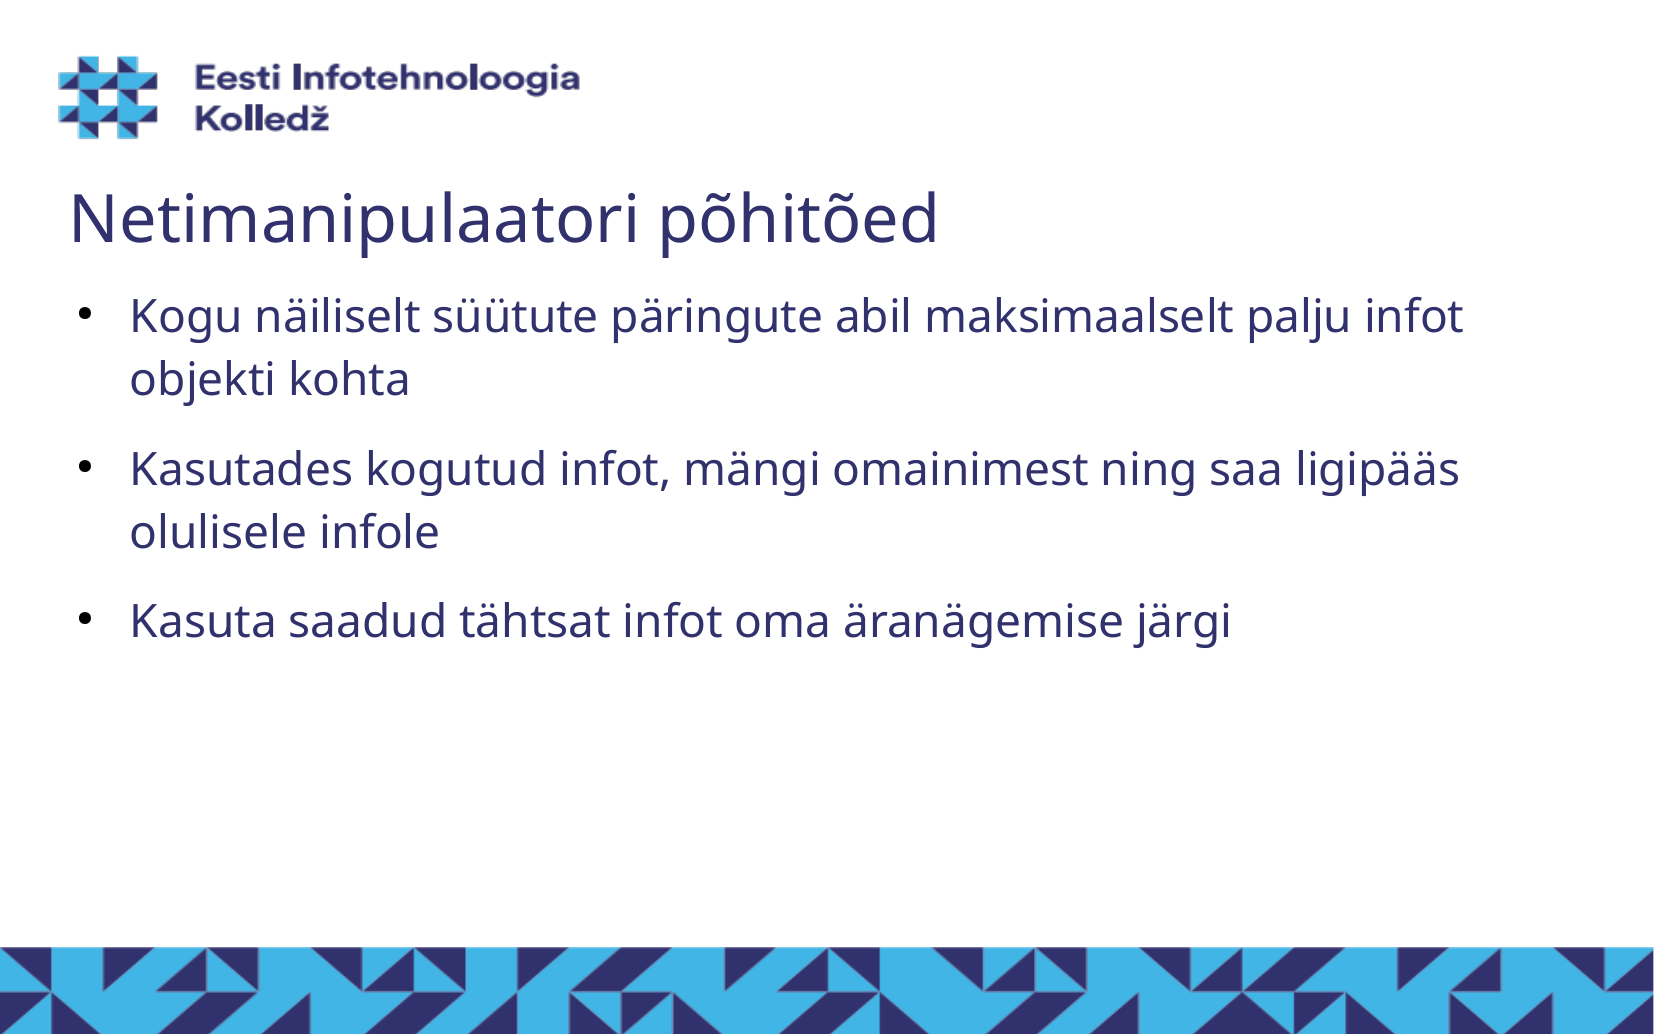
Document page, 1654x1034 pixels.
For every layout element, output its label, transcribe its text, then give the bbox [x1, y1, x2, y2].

title Netimanipulaatori põhitõed [68, 147, 1536, 283]
list Kogu näiliselt süütute päringute abil maksimaalselt palju infot objekti kohta Kasutades kogutud infot, mängi omainimest ning saa ligipääs olulisele infole Kasuta saadud tähtsat infot oma äranägemise järgi [59, 283, 1595, 936]
